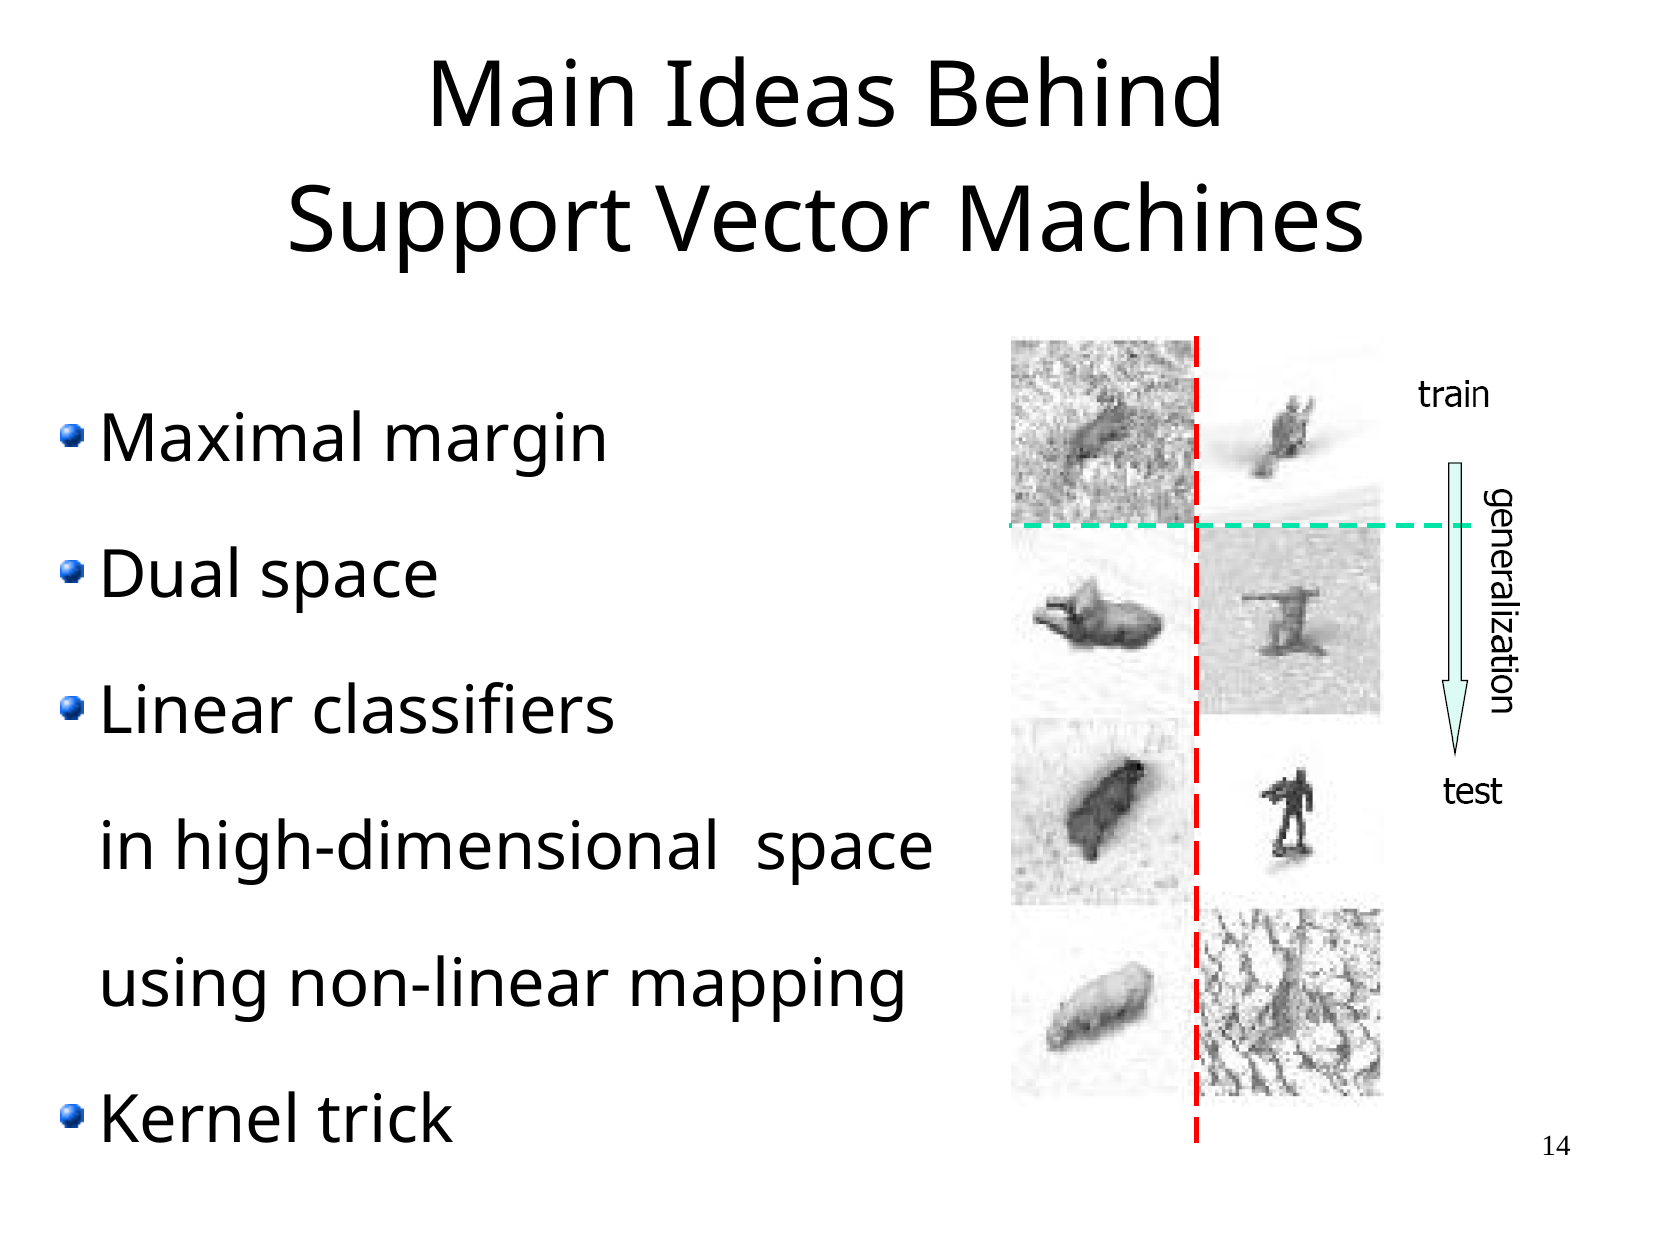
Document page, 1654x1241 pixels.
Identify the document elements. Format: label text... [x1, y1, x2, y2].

text_box Maximal margin Dual space Linear classifiers in high-dimensional space using non-linear mapping Kernel trick [45, 337, 1009, 986]
title Main Ideas Behind Support Vector Machines [82, 49, 1571, 257]
picture [1009, 336, 1532, 1143]
picture [60, 1104, 84, 1128]
